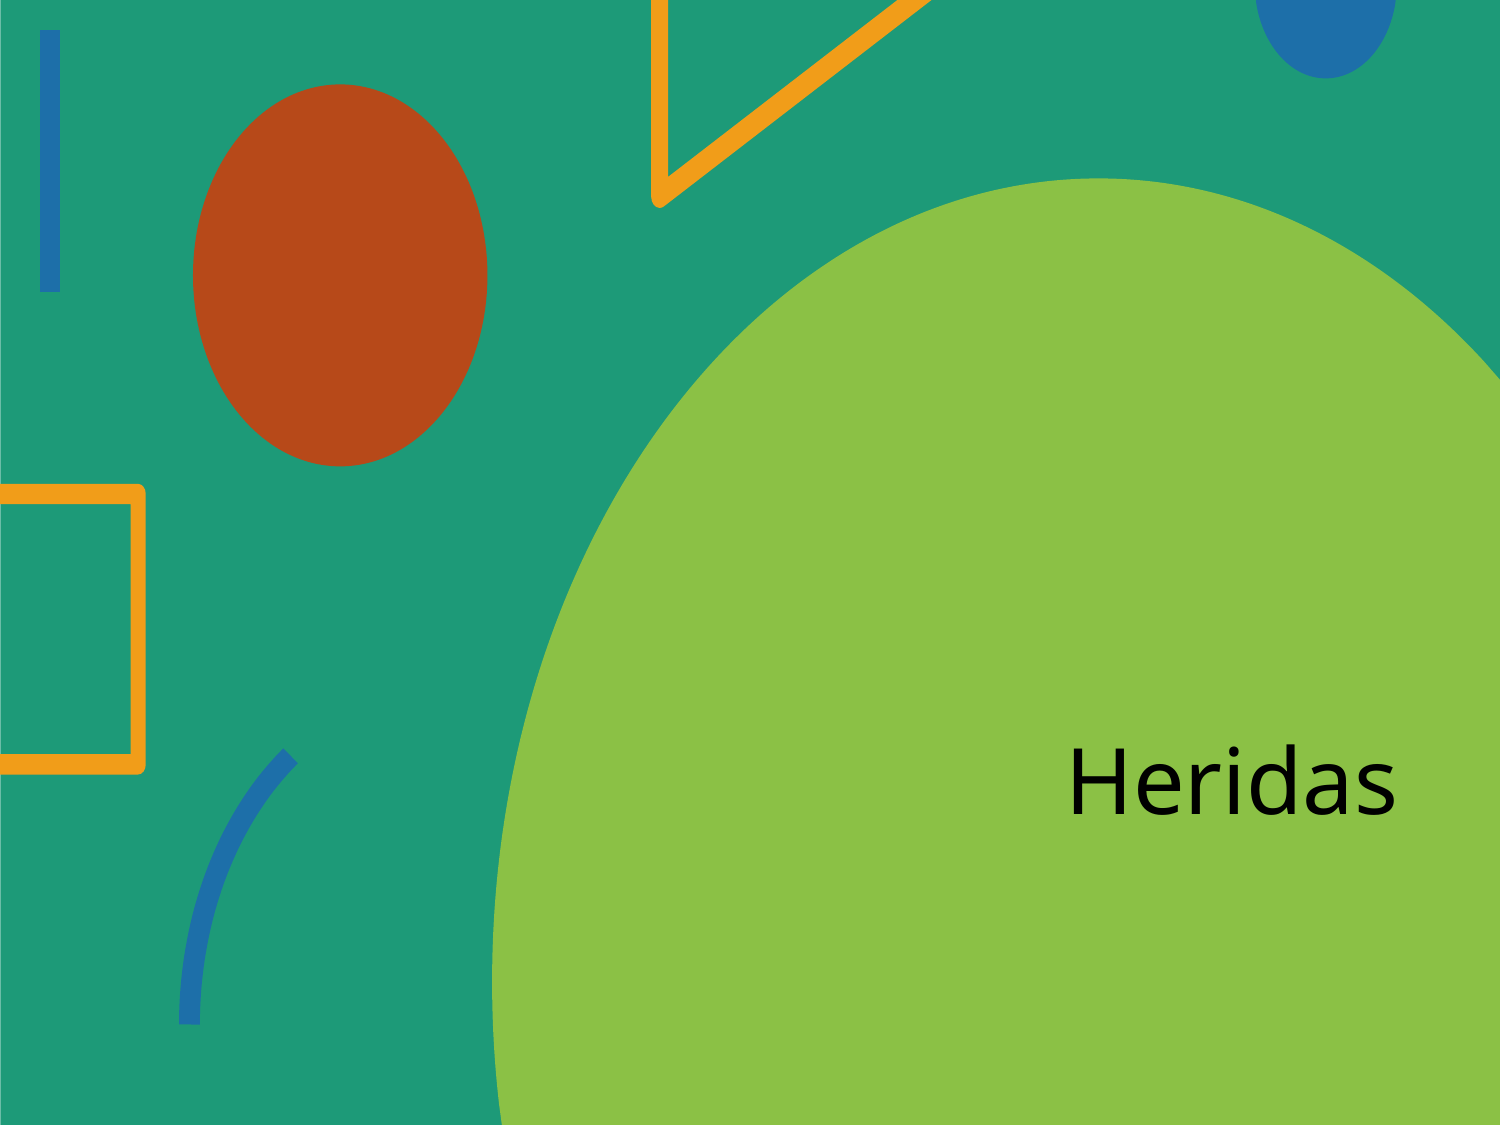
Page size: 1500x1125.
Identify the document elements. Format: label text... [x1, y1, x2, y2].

text_box [0, 0, 1500, 1125]
title Heridas [626, 450, 1438, 842]
